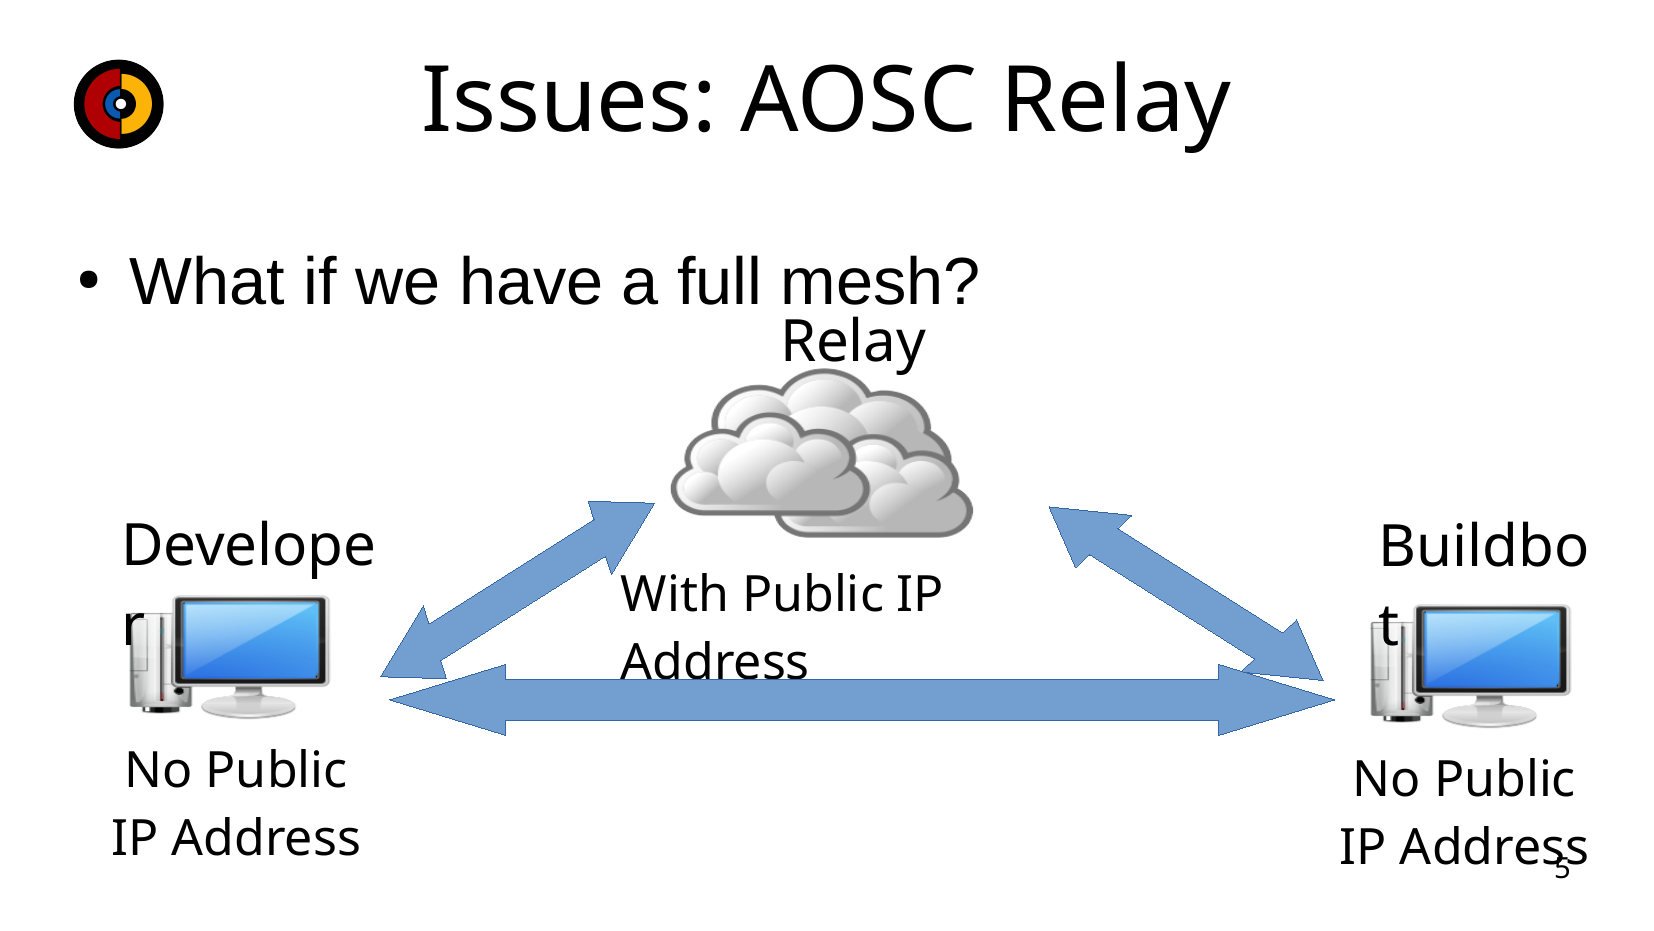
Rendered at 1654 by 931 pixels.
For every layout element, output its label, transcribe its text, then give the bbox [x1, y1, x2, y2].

text_box No Public IP Address [82, 726, 390, 868]
text_box [380, 501, 655, 679]
list What if we have a full mesh? [59, 243, 1595, 328]
text_box Relay [765, 292, 1026, 381]
picture [129, 585, 331, 726]
text_box With Public IP Address [605, 550, 1123, 656]
text_box [389, 506, 1335, 736]
text_box Buildbot [1364, 496, 1625, 585]
text_box No Public IP Address [1311, 735, 1619, 877]
picture [656, 367, 1026, 550]
text_box Developer [106, 496, 414, 585]
picture [1370, 593, 1572, 735]
title Issues: AOSC Relay [59, 41, 1595, 151]
